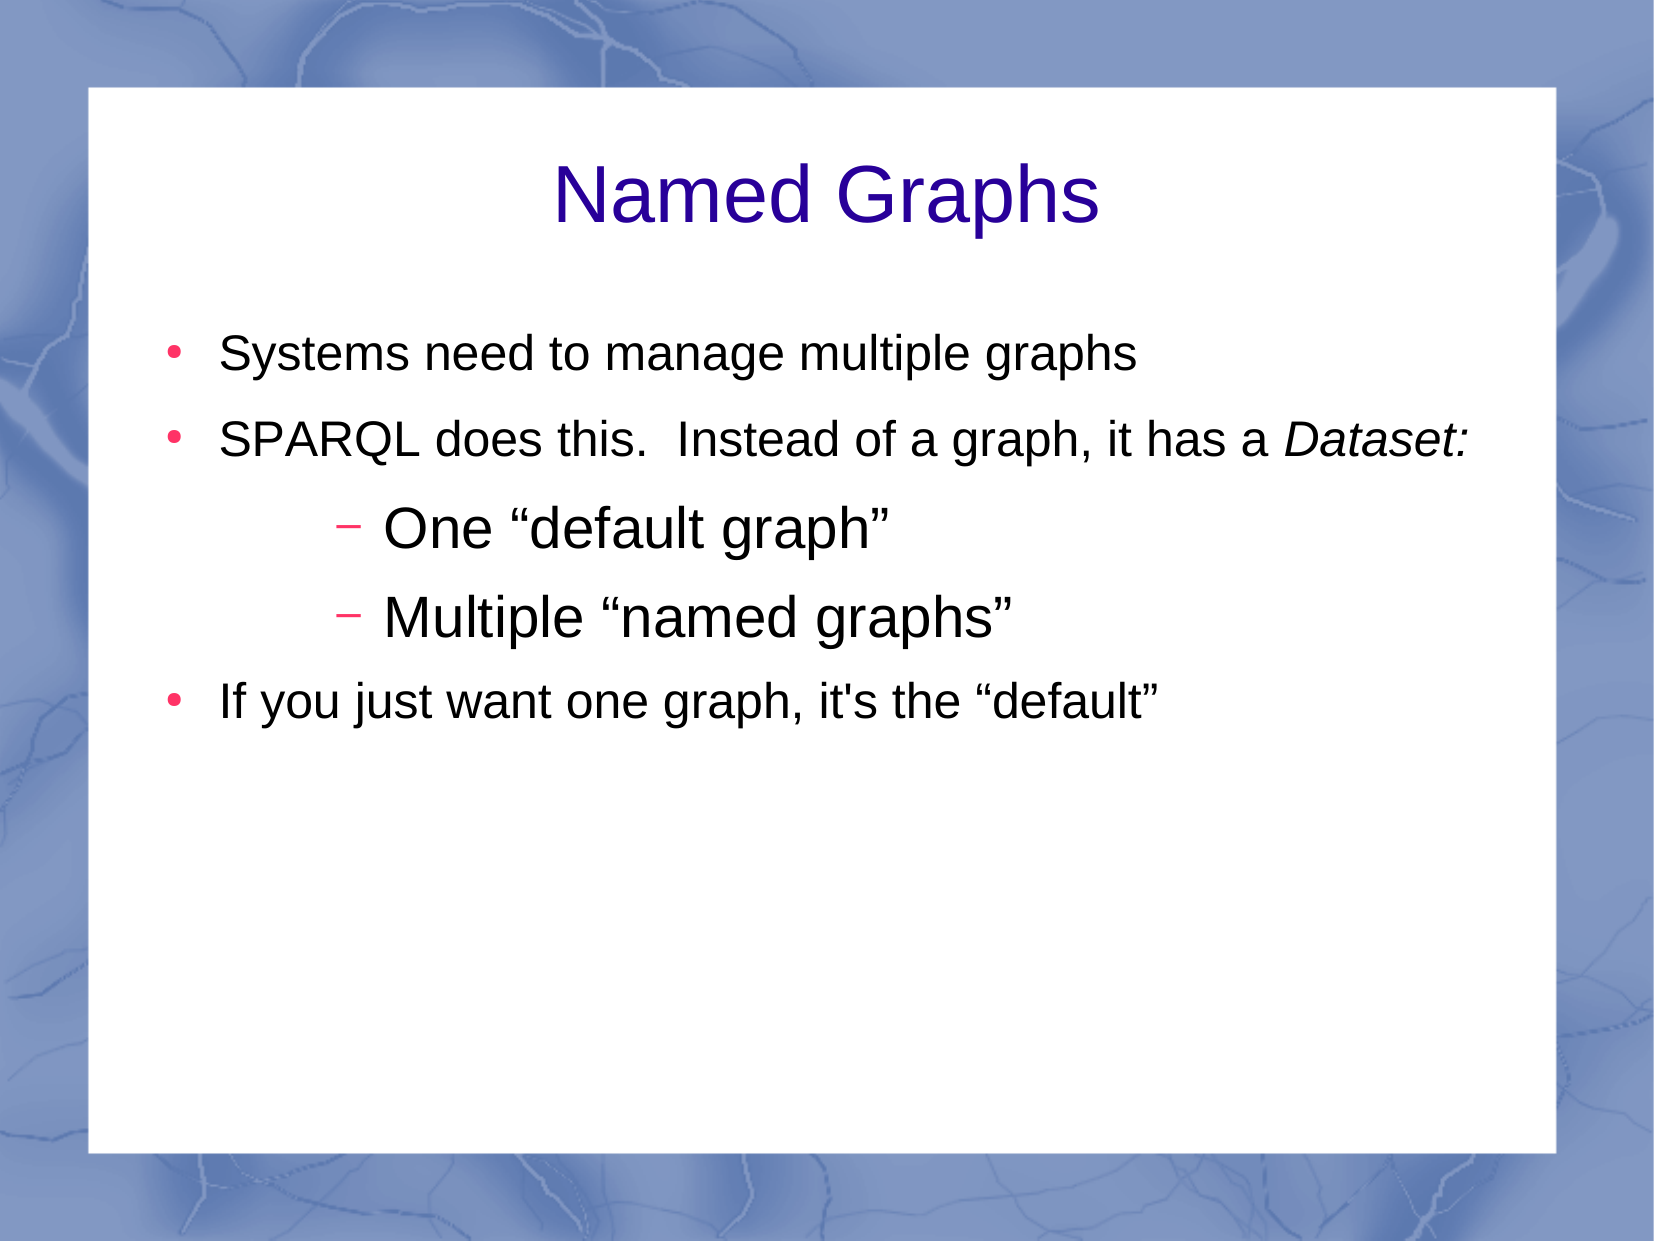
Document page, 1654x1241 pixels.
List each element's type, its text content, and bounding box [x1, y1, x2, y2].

title Named Graphs [118, 90, 1536, 298]
list Systems need to manage multiple graphs SPARQL does this. Instead of a graph, it has a Dataset: One “default graph” Multiple “named graphs” If you just want one graph, it's the “default” [147, 325, 1506, 1045]
picture [0, 0, 1654, 1241]
